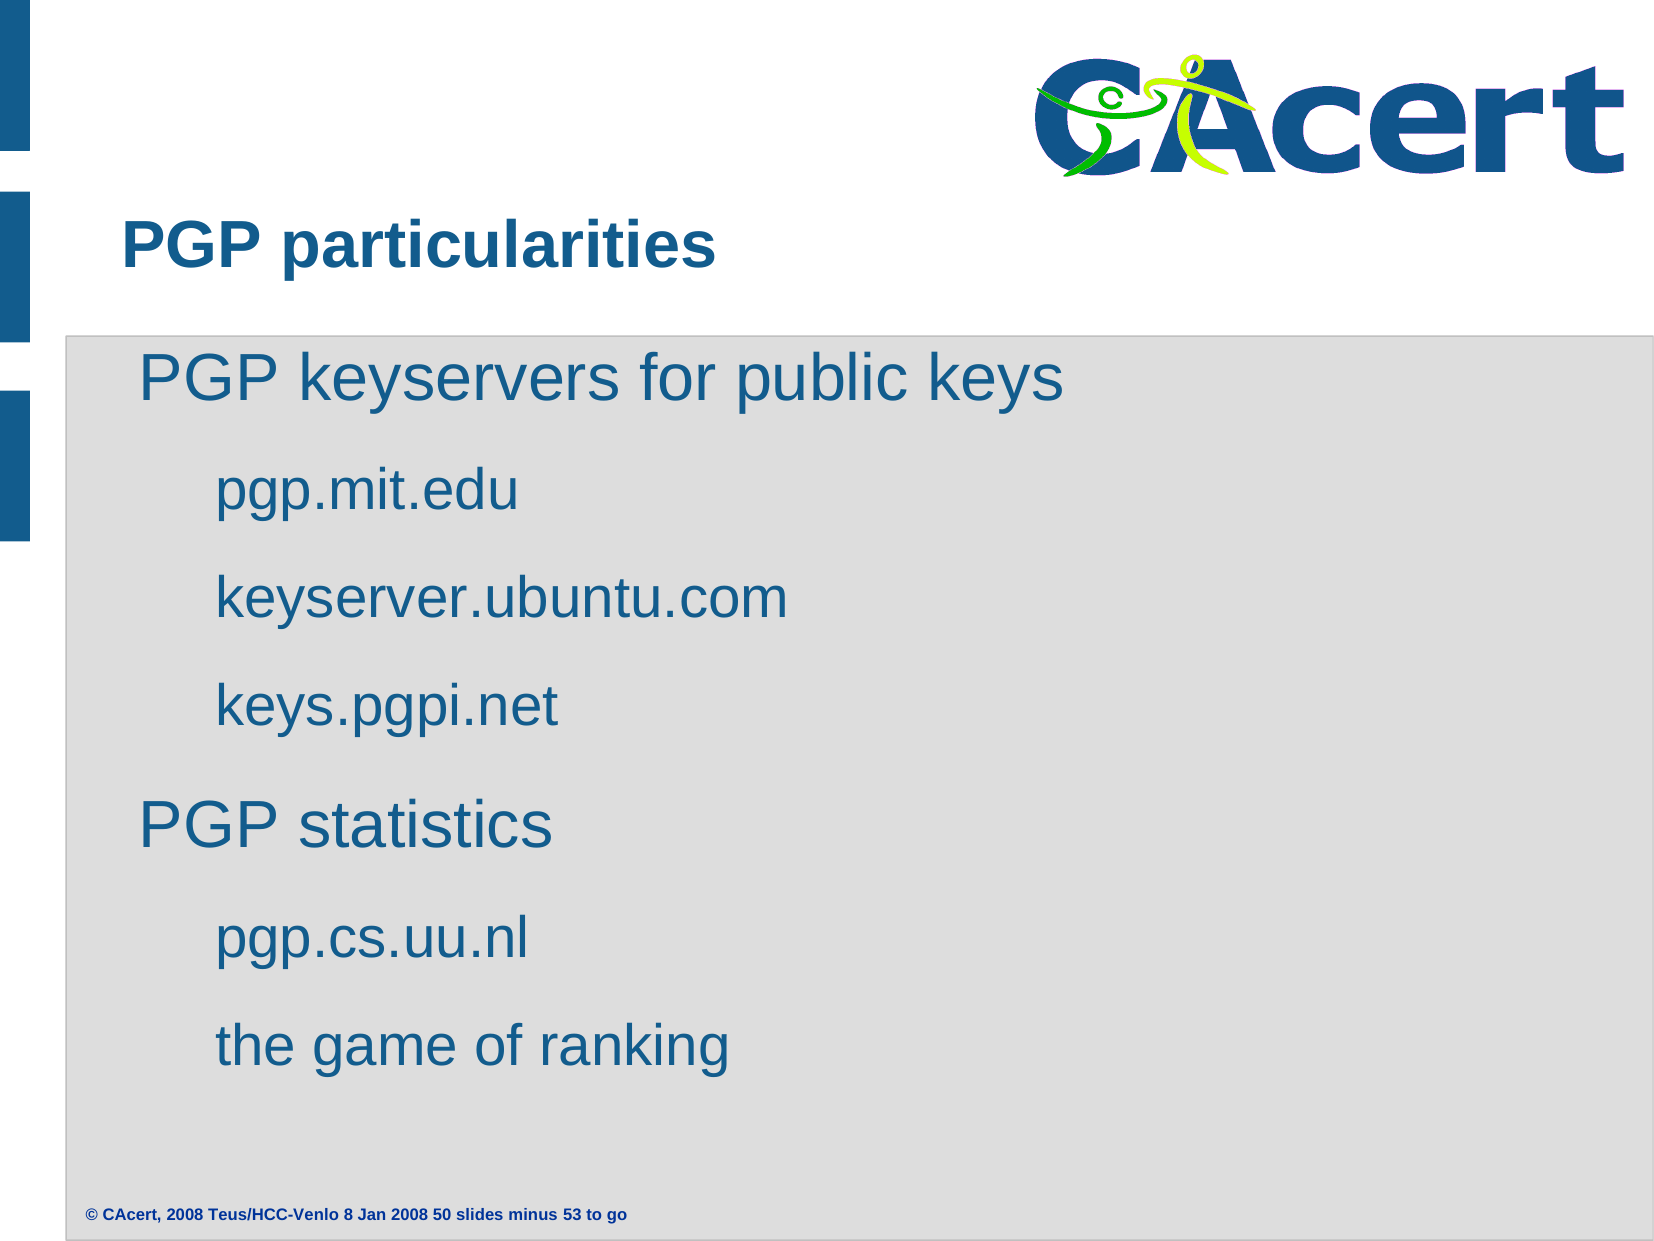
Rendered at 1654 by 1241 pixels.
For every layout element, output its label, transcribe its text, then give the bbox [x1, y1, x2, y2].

picture [1033, 53, 1625, 178]
title PGP particularities [121, 177, 1533, 316]
list PGP keyservers for public keys pgp.mit.edu keyserver.ubuntu.com keys.pgpi.net PGP statistics pgp.cs.uu.nl the game of ranking [121, 344, 1595, 1238]
